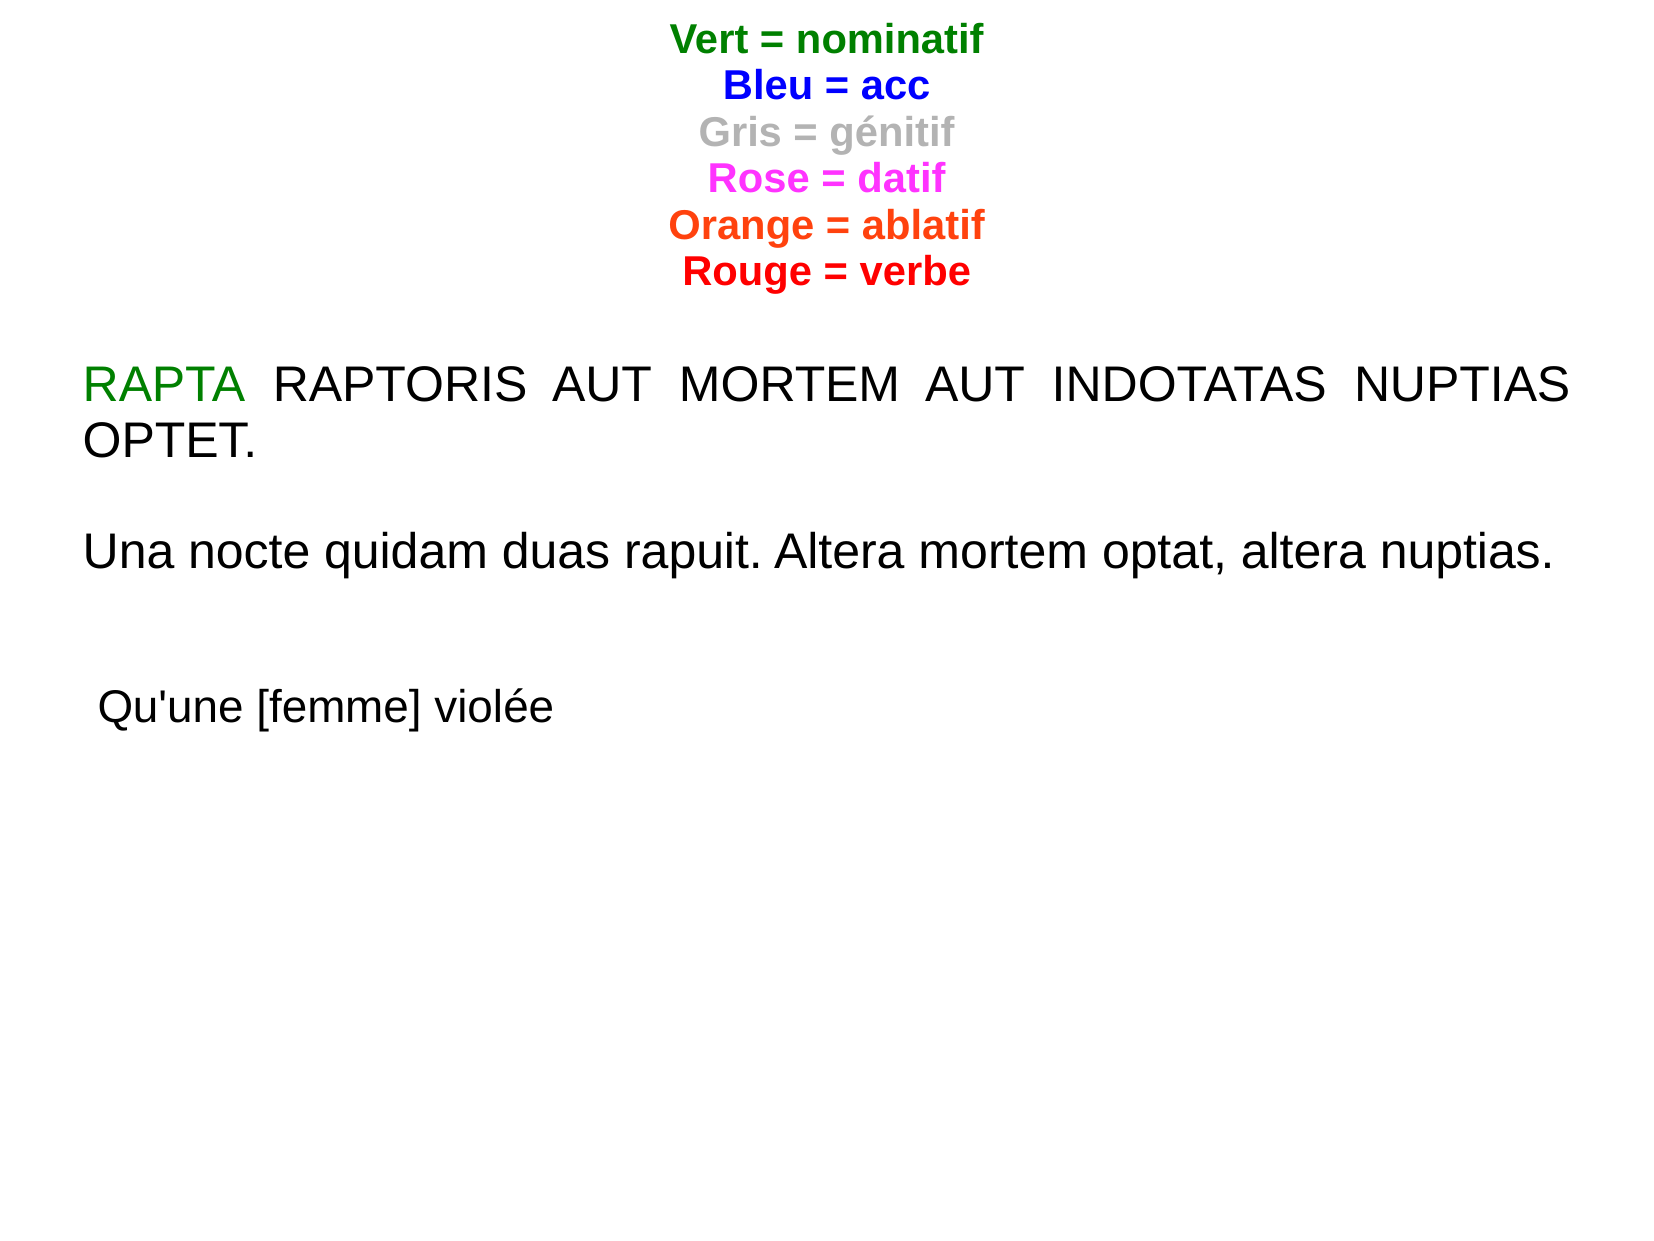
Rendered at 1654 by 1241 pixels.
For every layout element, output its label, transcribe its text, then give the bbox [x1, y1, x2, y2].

title Vert = nominatif Bleu = acc Gris = génitif Rose = datif Orange = ablatif Rouge = verbe [198, 0, 1455, 319]
subtitle RAPTA RAPTORIS AUT MORTEM AUT INDOTATAS NUPTIAS OPTET. Una nocte quidam duas rapuit. Altera mortem optat, altera nuptias. [82, 337, 1571, 674]
text_box Qu'une [femme] violée [82, 673, 1560, 740]
